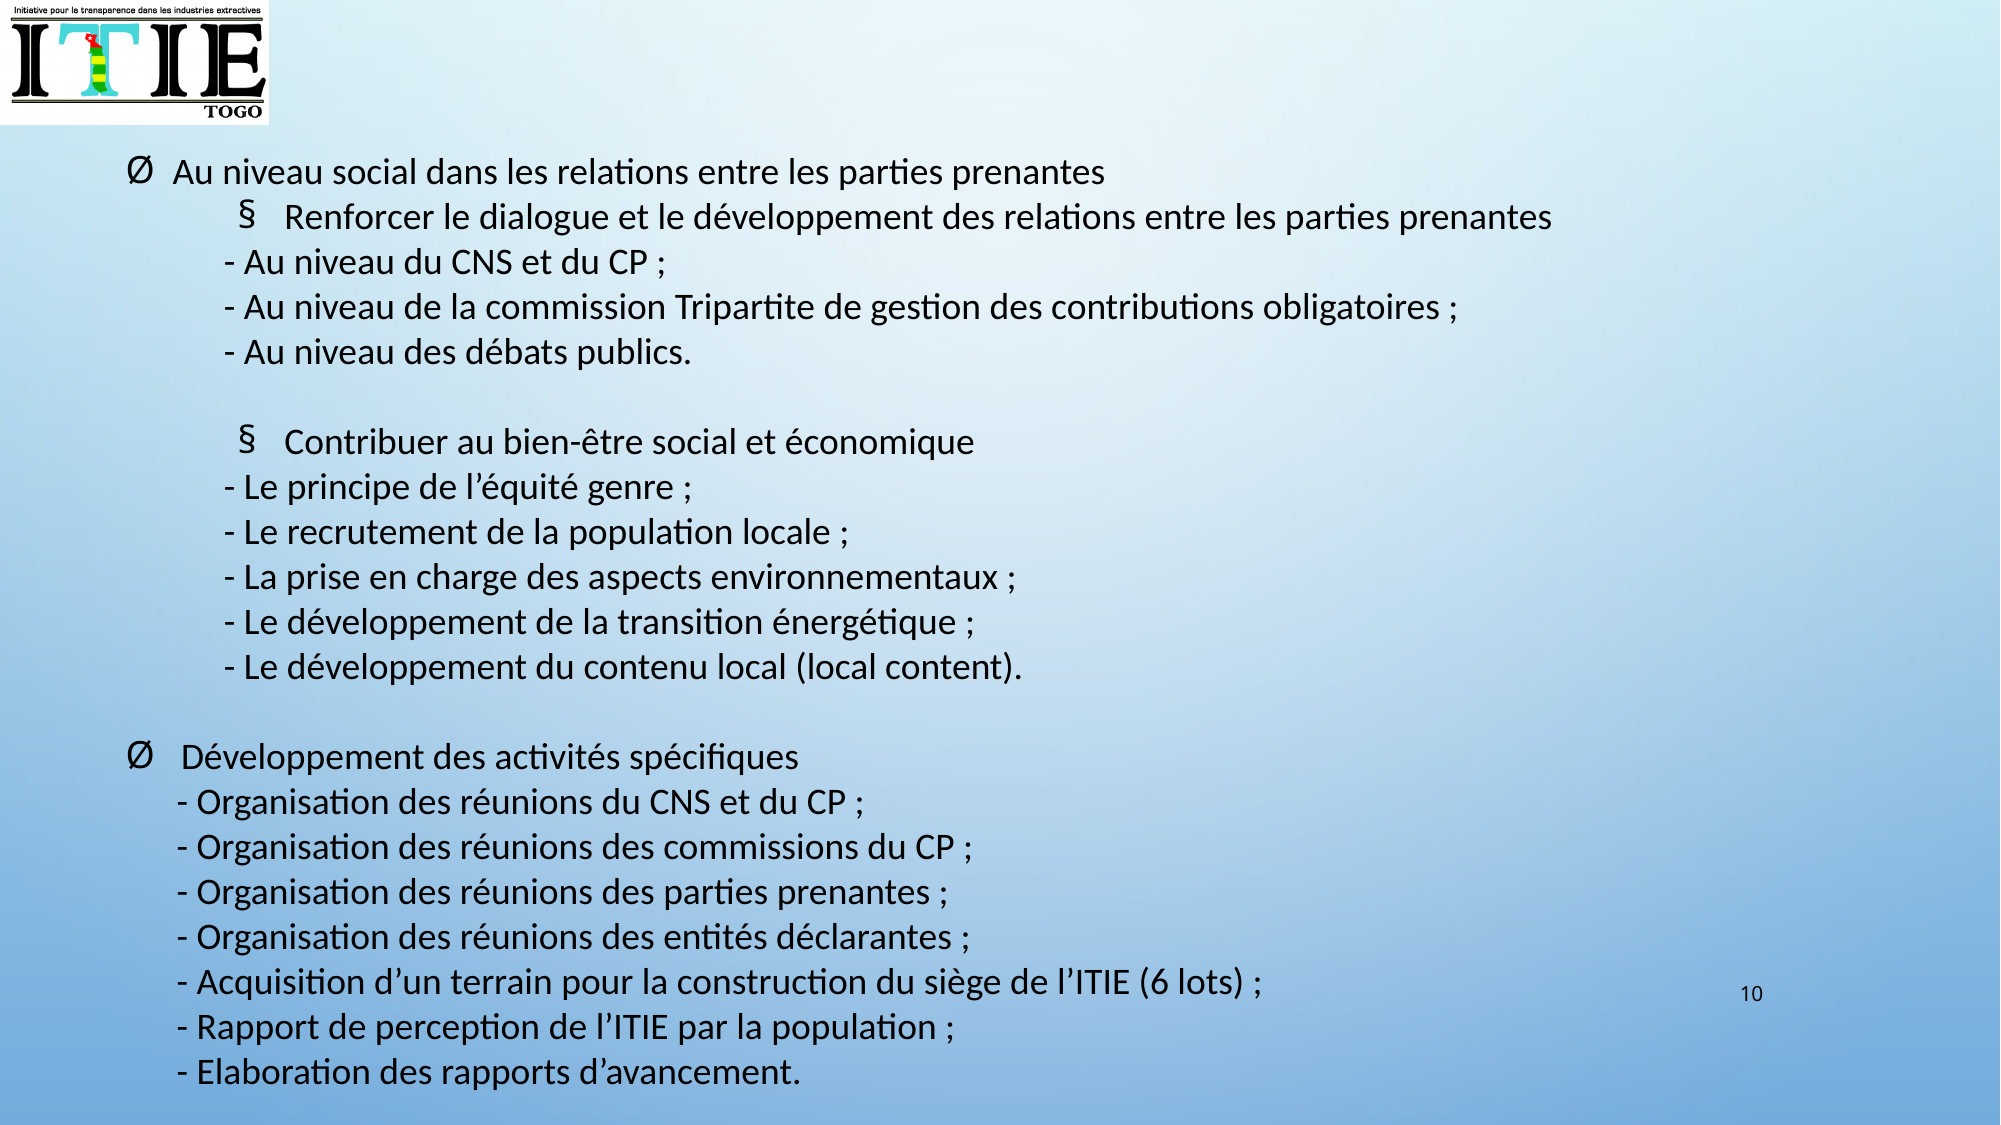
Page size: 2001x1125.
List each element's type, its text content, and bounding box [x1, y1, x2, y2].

text_box [1724, 965, 1851, 1025]
text_box Au niveau social dans les relations entre les parties prenantes Renforcer le dialogue et le développement des relations entre les parties prenantes - Au niveau du CNS et du CP ; - Au niveau de la commission Tripartite de gestion des contributions obligatoires ; - Au niveau des débats publics. Contribuer au bien-être social et économique - Le principe de l’équité genre ; - Le recrutement de la population locale ; - La prise en charge des aspects environnementaux ; - Le développement de la transition énergétique ; - Le développement du contenu local (local content). Développement des activités spécifiques - Organisation des réunions du CNS et du CP ; - Organisation des réunions des commissions du CP ; - Organisation des réunions des parties prenantes ; - Organisation des réunions des entités déclarantes ; - Acquisition d’un terrain pour la construction du siège de l’ITIE (6 lots) ; - Rapport de perception de l’ITIE par la population ; - Elaboration des rapports d’avancement. [110, 139, 1811, 1125]
picture [0, 0, 269, 126]
